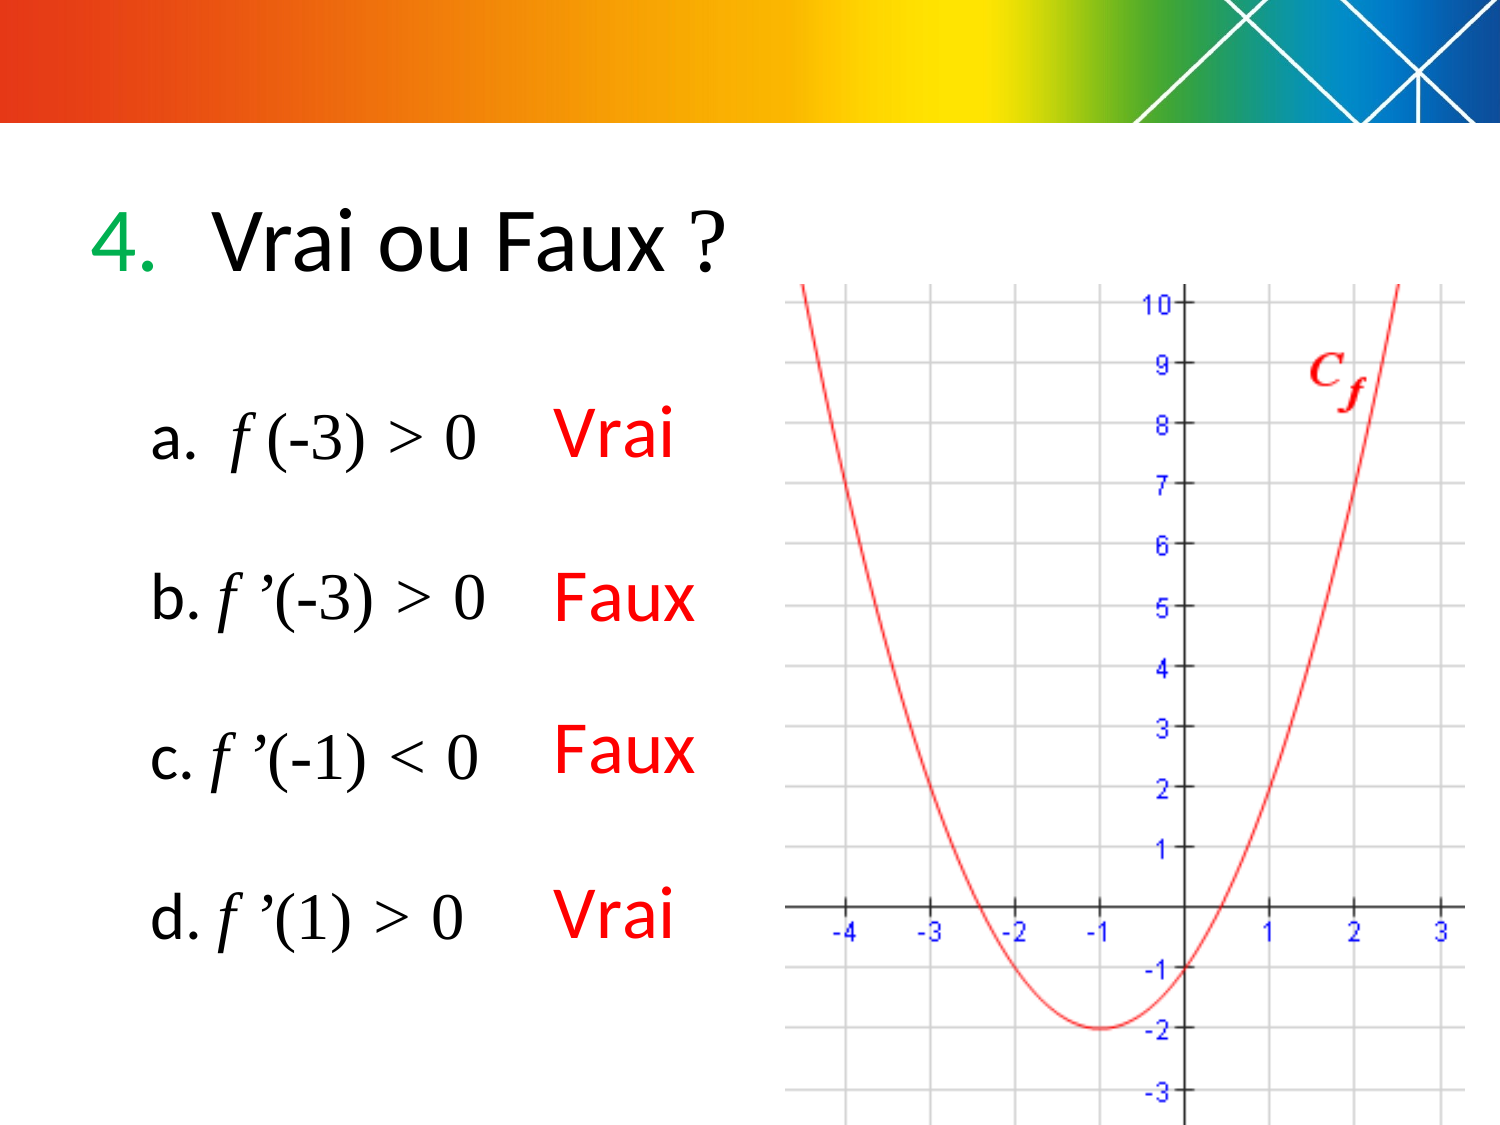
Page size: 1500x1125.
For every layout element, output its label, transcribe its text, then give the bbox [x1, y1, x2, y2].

picture [1340, 0, 1500, 123]
text_box Faux [539, 691, 751, 797]
text_box Vrai [539, 374, 751, 481]
text_box Faux [539, 538, 751, 644]
text_box a. f (-3) > 0 b. f ’(-3) > 0 c. f ’(-1) < 0 d. f ’(1) > 0 [135, 385, 691, 1041]
title Vrai ou Faux ? [75, 163, 1426, 305]
picture [785, 284, 1465, 1125]
text_box Vrai [539, 855, 751, 961]
picture [0, 0, 1359, 123]
